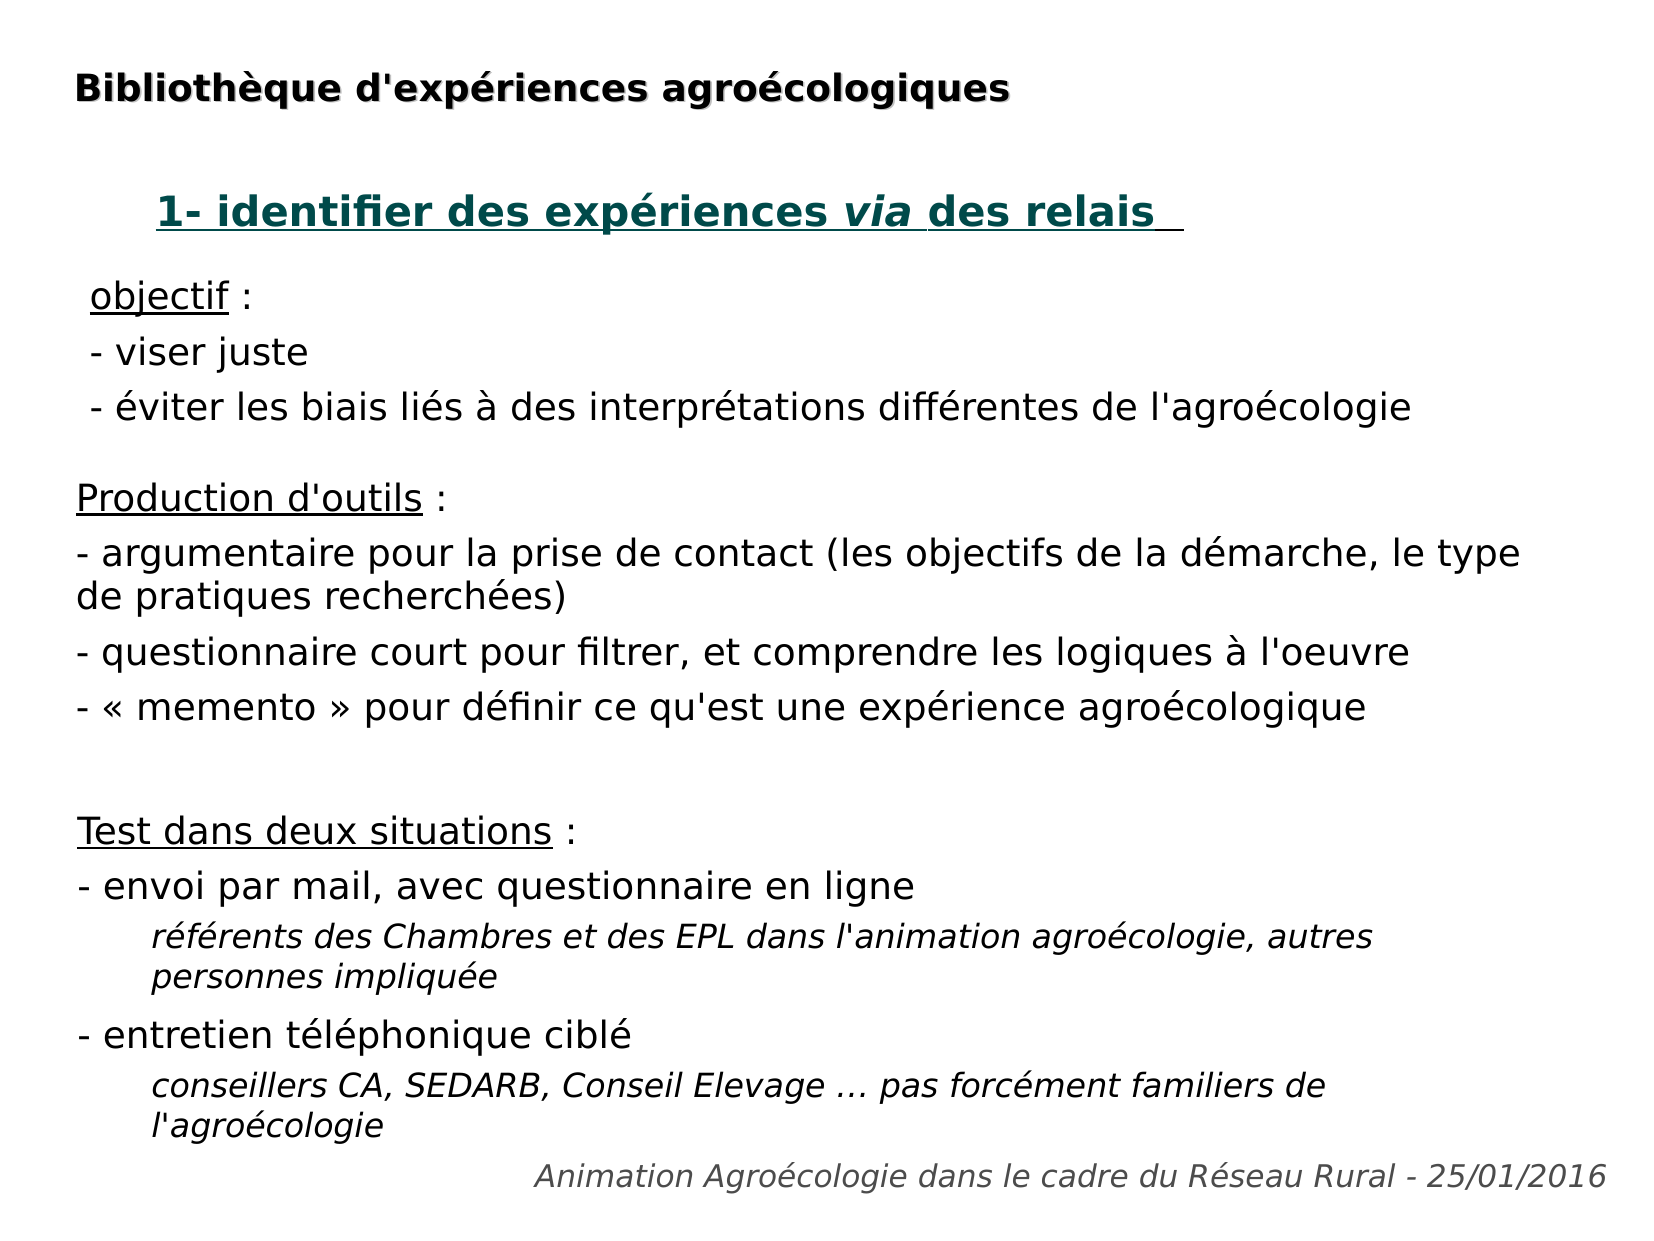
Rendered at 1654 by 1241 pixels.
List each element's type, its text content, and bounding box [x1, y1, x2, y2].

text_box Test dans deux situations : - envoi par mail, avec questionnaire en ligne référents des Chambres et des EPL dans l'animation agroécologie, autres personnes impliquée - entretien téléphonique ciblé conseillers CA, SEDARB, Conseil Elevage … pas forcément familiers de l'agroécologie [62, 801, 1579, 1153]
text_box Production d'outils : - argumentaire pour la prise de contact (les objectifs de la démarche, le type de pratiques recherchées) - questionnaire court pour filtrer, et comprendre les logiques à l'oeuvre - « memento » pour définir ce qu'est une expérience agroécologique [61, 468, 1577, 737]
text_box Animation Agroécologie dans le cadre du Réseau Rural - 25/01/2016 [59, 1151, 1625, 1211]
text_box objectif : - viser juste - éviter les biais liés à des interprétations différentes de l'agroécologie [74, 267, 1591, 449]
text_box 1- identifier des expériences via des relais [140, 179, 1292, 267]
text_box Bibliothèque d'expériences agroécologiques [59, 59, 1069, 119]
